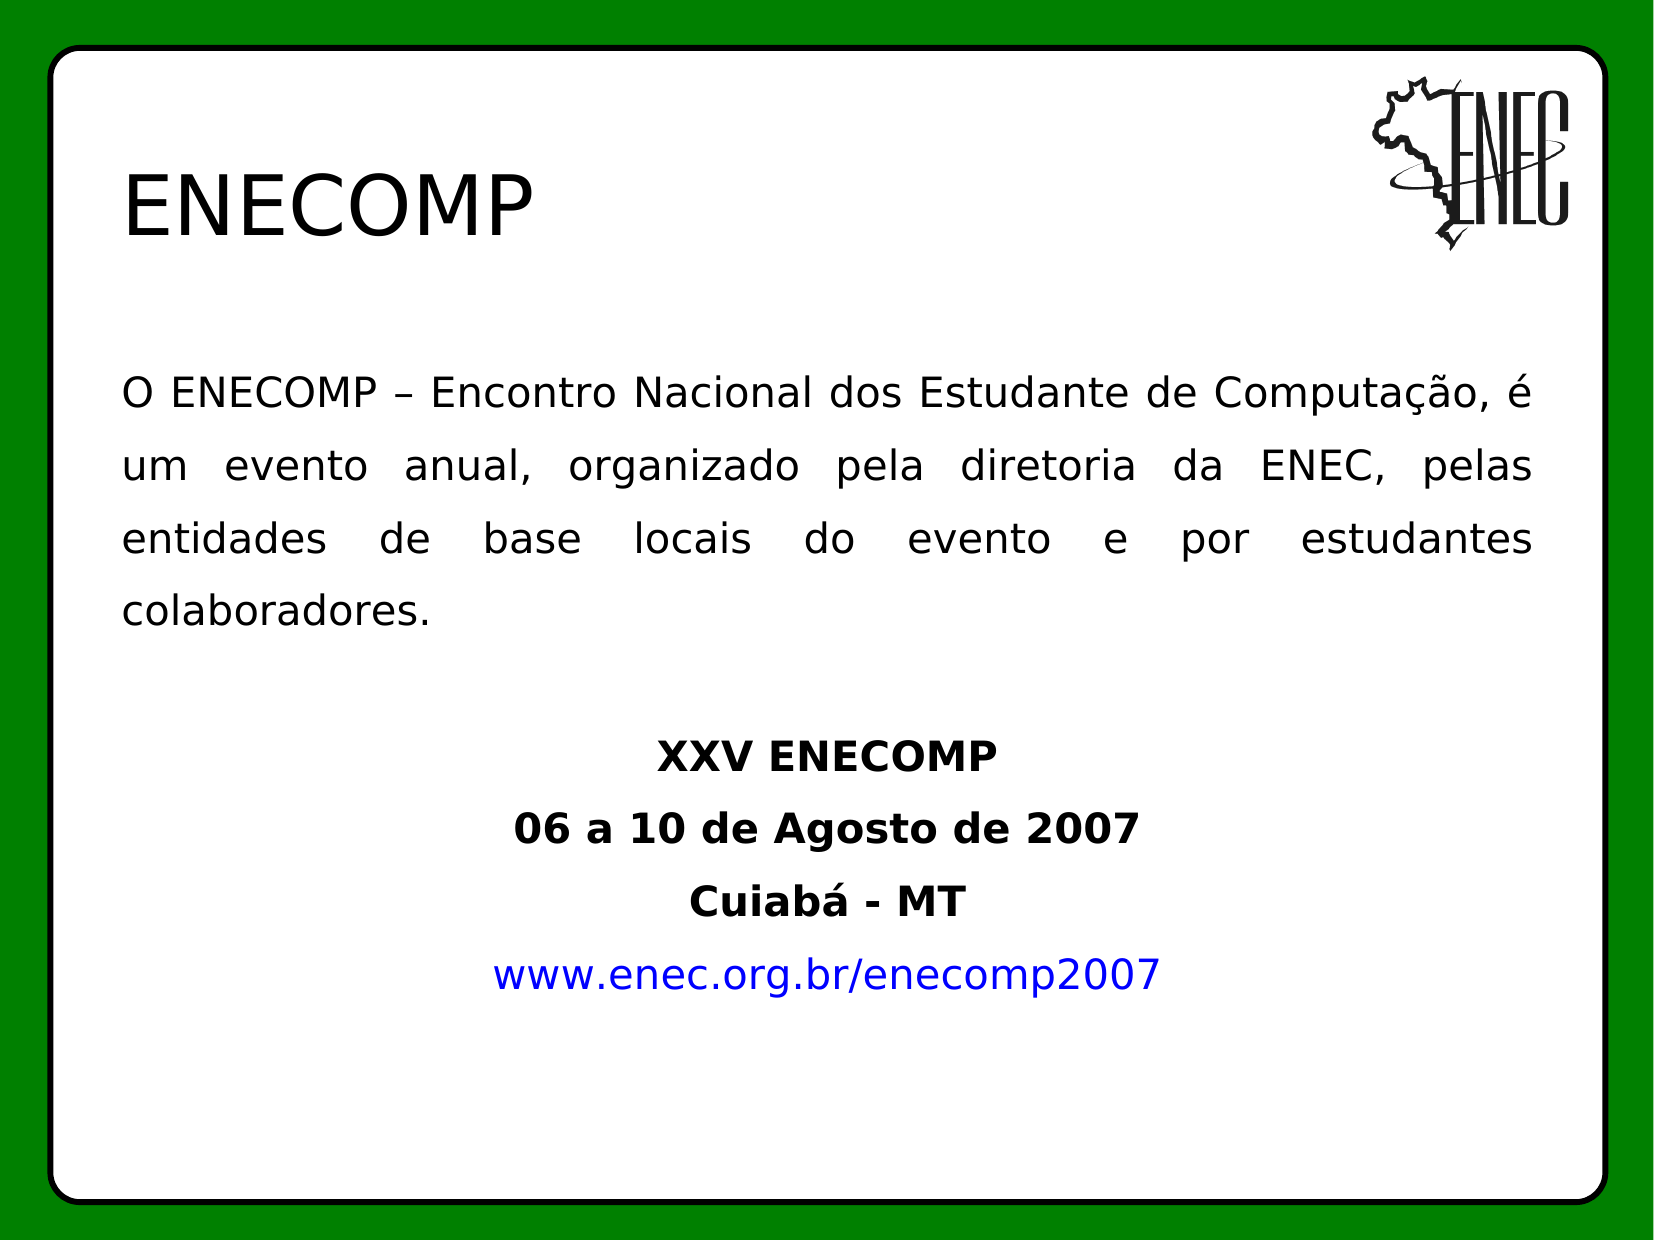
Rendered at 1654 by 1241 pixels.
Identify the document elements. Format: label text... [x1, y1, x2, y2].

list O ENECOMP – Encontro Nacional dos Estudante de Computação, é um evento anual, organizado pela diretoria da ENEC, pelas entidades de base locais do evento e por estudantes colaboradores. XXV ENECOMP 06 a 10 de Agosto de 2007 Cuiabá - MT www.enec.org.br/enecomp2007 [121, 344, 1534, 1127]
title ENECOMP [121, 102, 1534, 311]
picture [1367, 71, 1574, 273]
